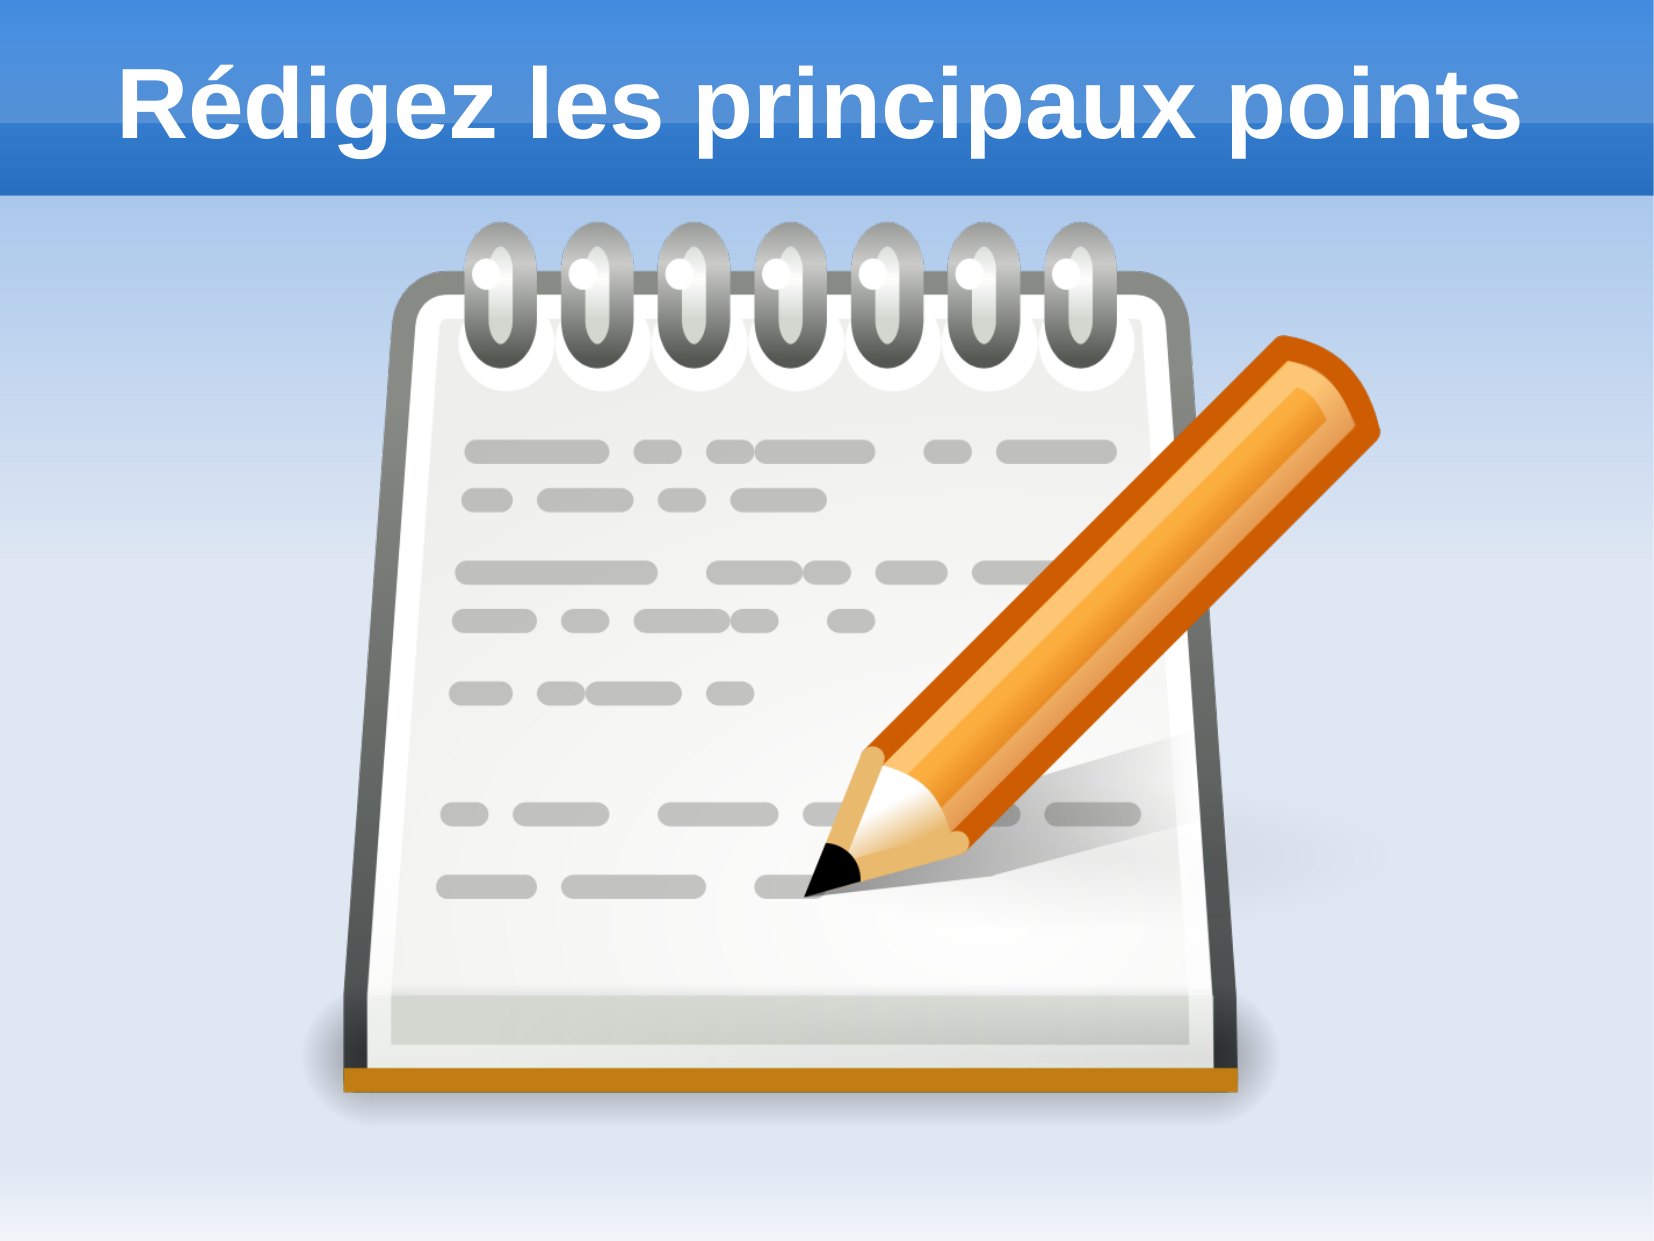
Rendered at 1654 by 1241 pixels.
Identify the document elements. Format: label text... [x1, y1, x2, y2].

picture [0, 0, 1654, 1241]
title Rédigez les principaux points [76, 0, 1565, 208]
